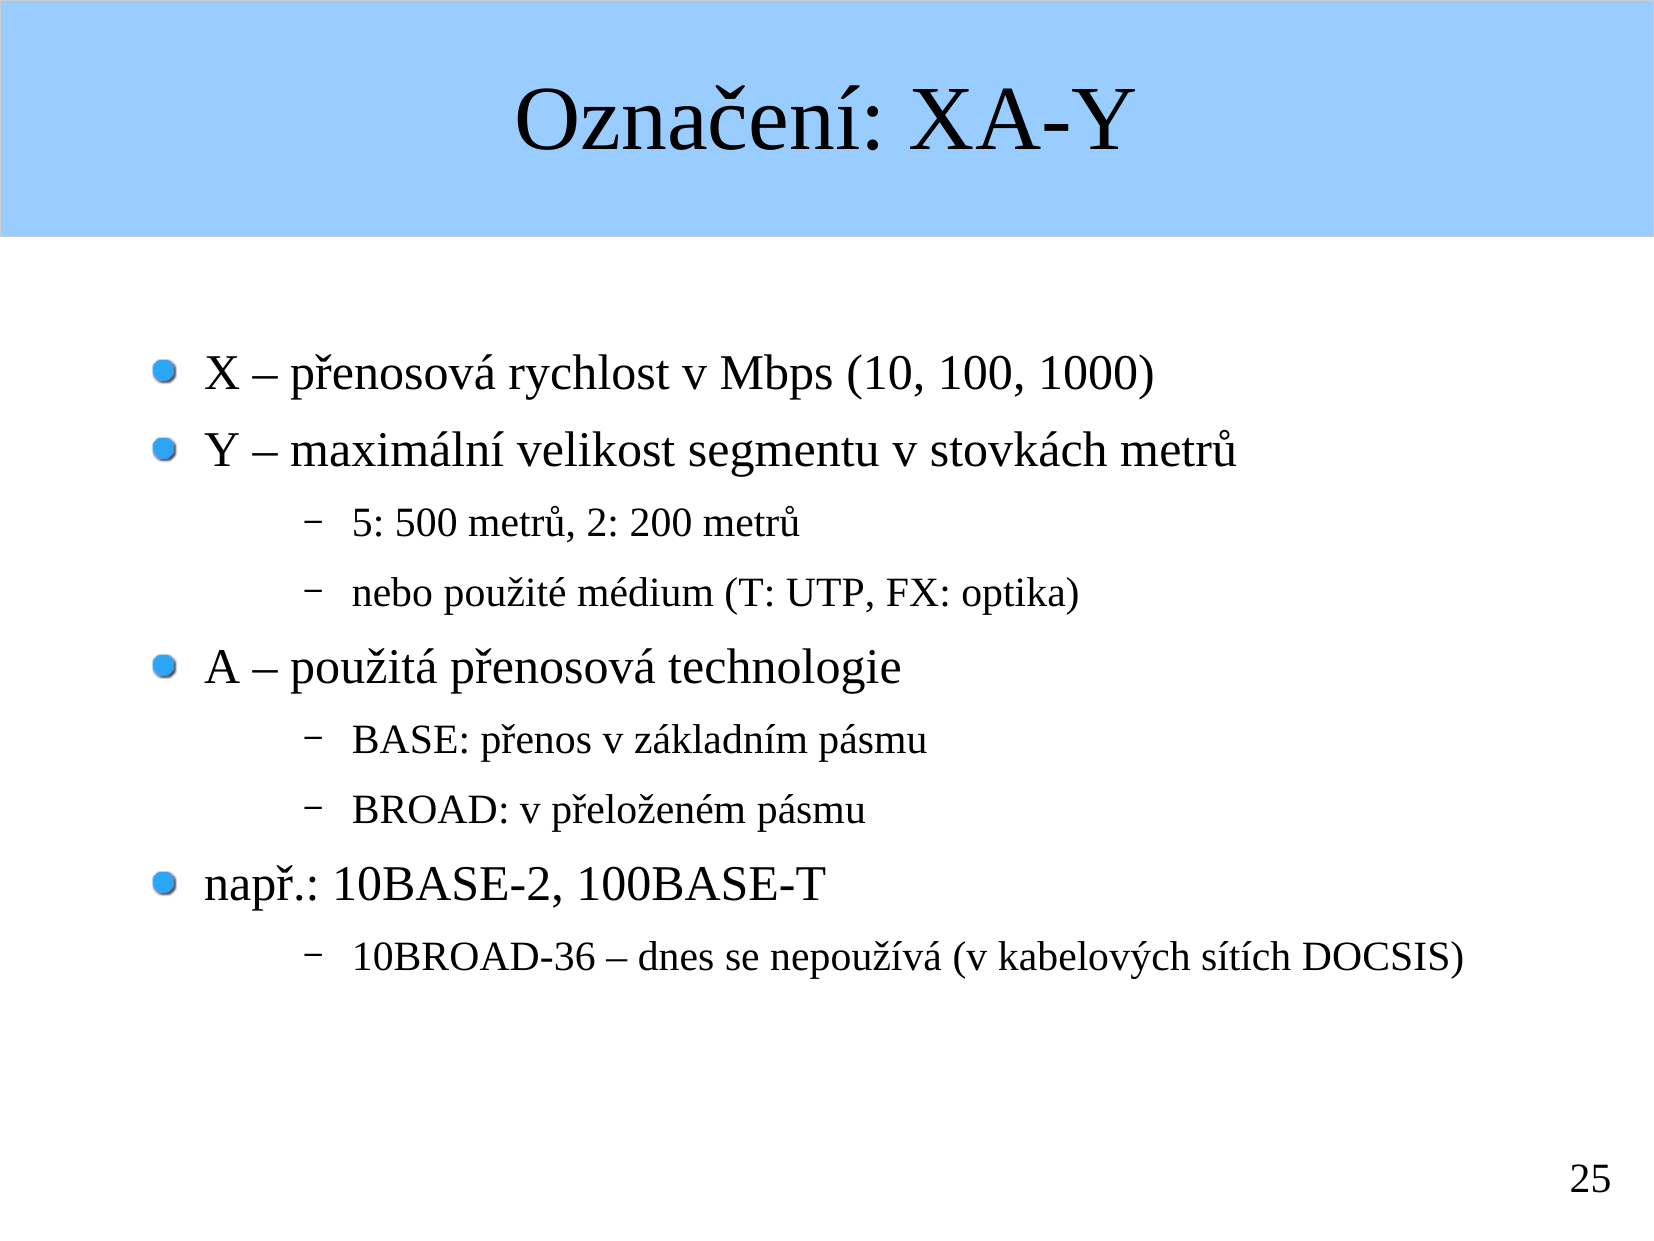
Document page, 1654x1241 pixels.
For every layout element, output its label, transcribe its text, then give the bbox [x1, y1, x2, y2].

list X – přenosová rychlost v Mbps (10, 100, 1000) Y – maximální velikost segmentu v stovkách metrů 5: 500 metrů, 2: 200 metrů nebo použité médium (T: UTP, FX: optika) A – použitá přenosová technologie BASE: přenos v základním pásmu BROAD: v přeloženém pásmu např.: 10BASE-2, 100BASE-T 10BROAD-36 – dnes se nepoužívá (v kabelových sítích DOCSIS) [115, 344, 1560, 1183]
title Označení: XA-Y [0, 0, 1654, 237]
